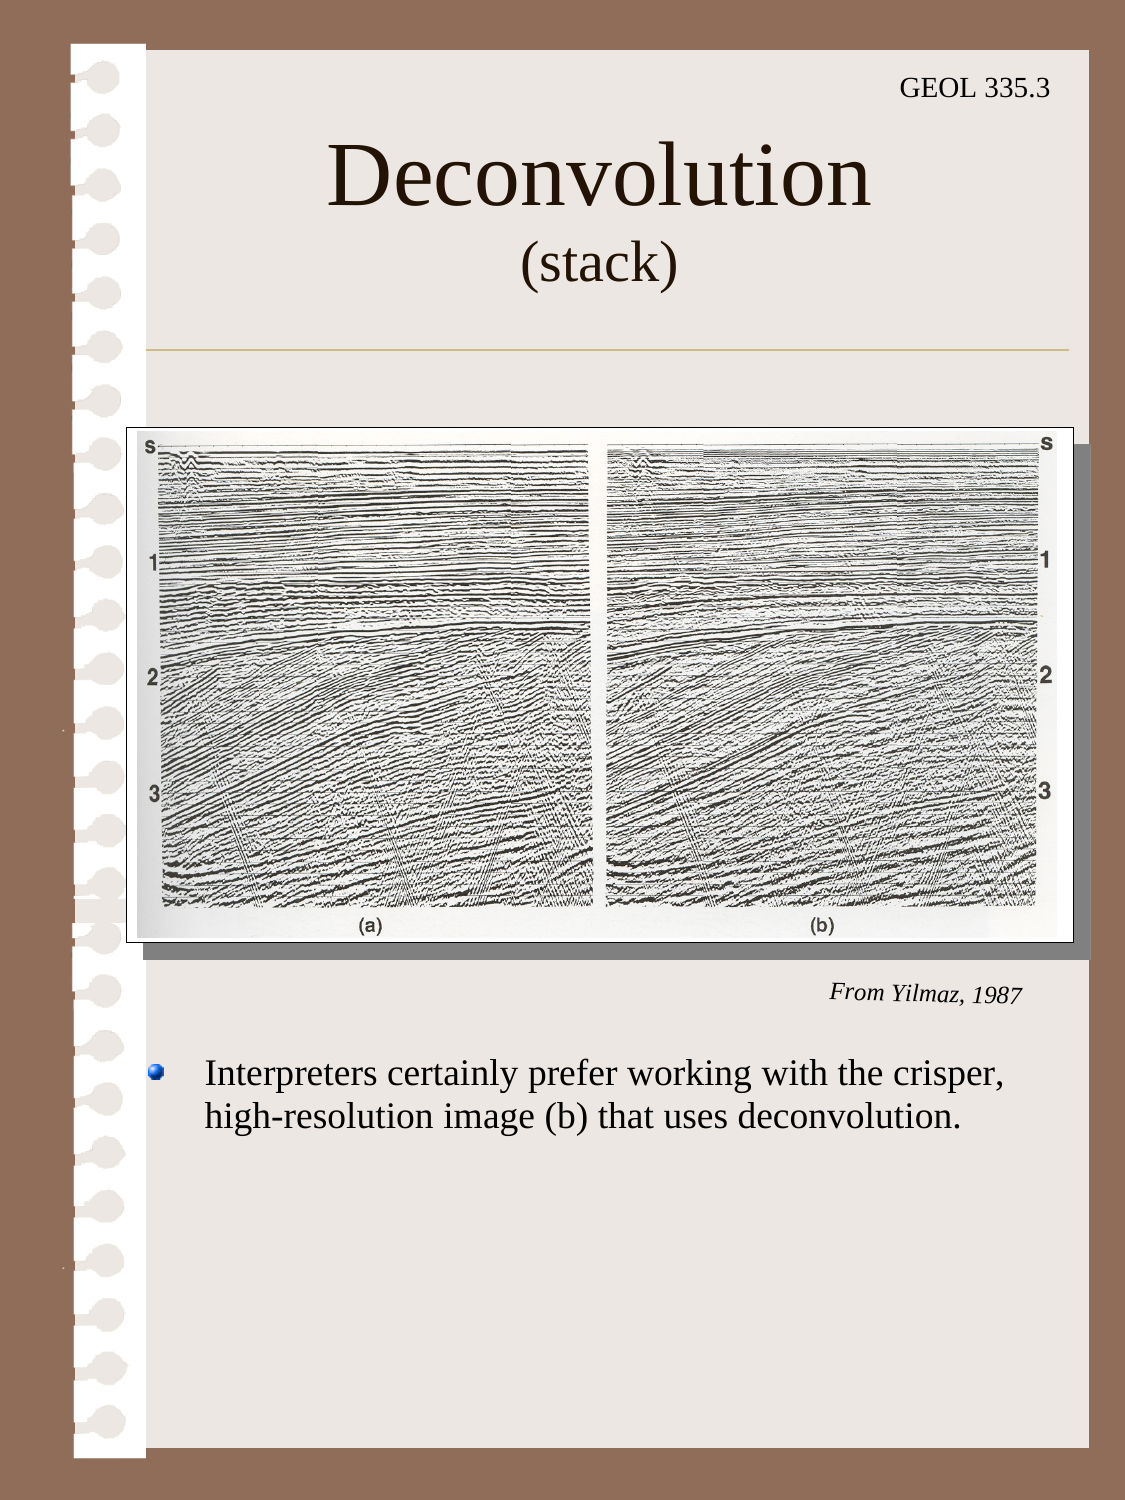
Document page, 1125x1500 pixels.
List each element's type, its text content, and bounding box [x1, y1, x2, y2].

text_box From Yilmaz, 1987 [829, 975, 1053, 1012]
picture [137, 431, 1057, 938]
text_box [126, 427, 1074, 943]
title Deconvolution (stack) [131, 110, 1069, 302]
list Interpreters certainly prefer working with the crisper, high-resolution image (b) that uses deconvolution. [133, 1041, 1071, 1216]
